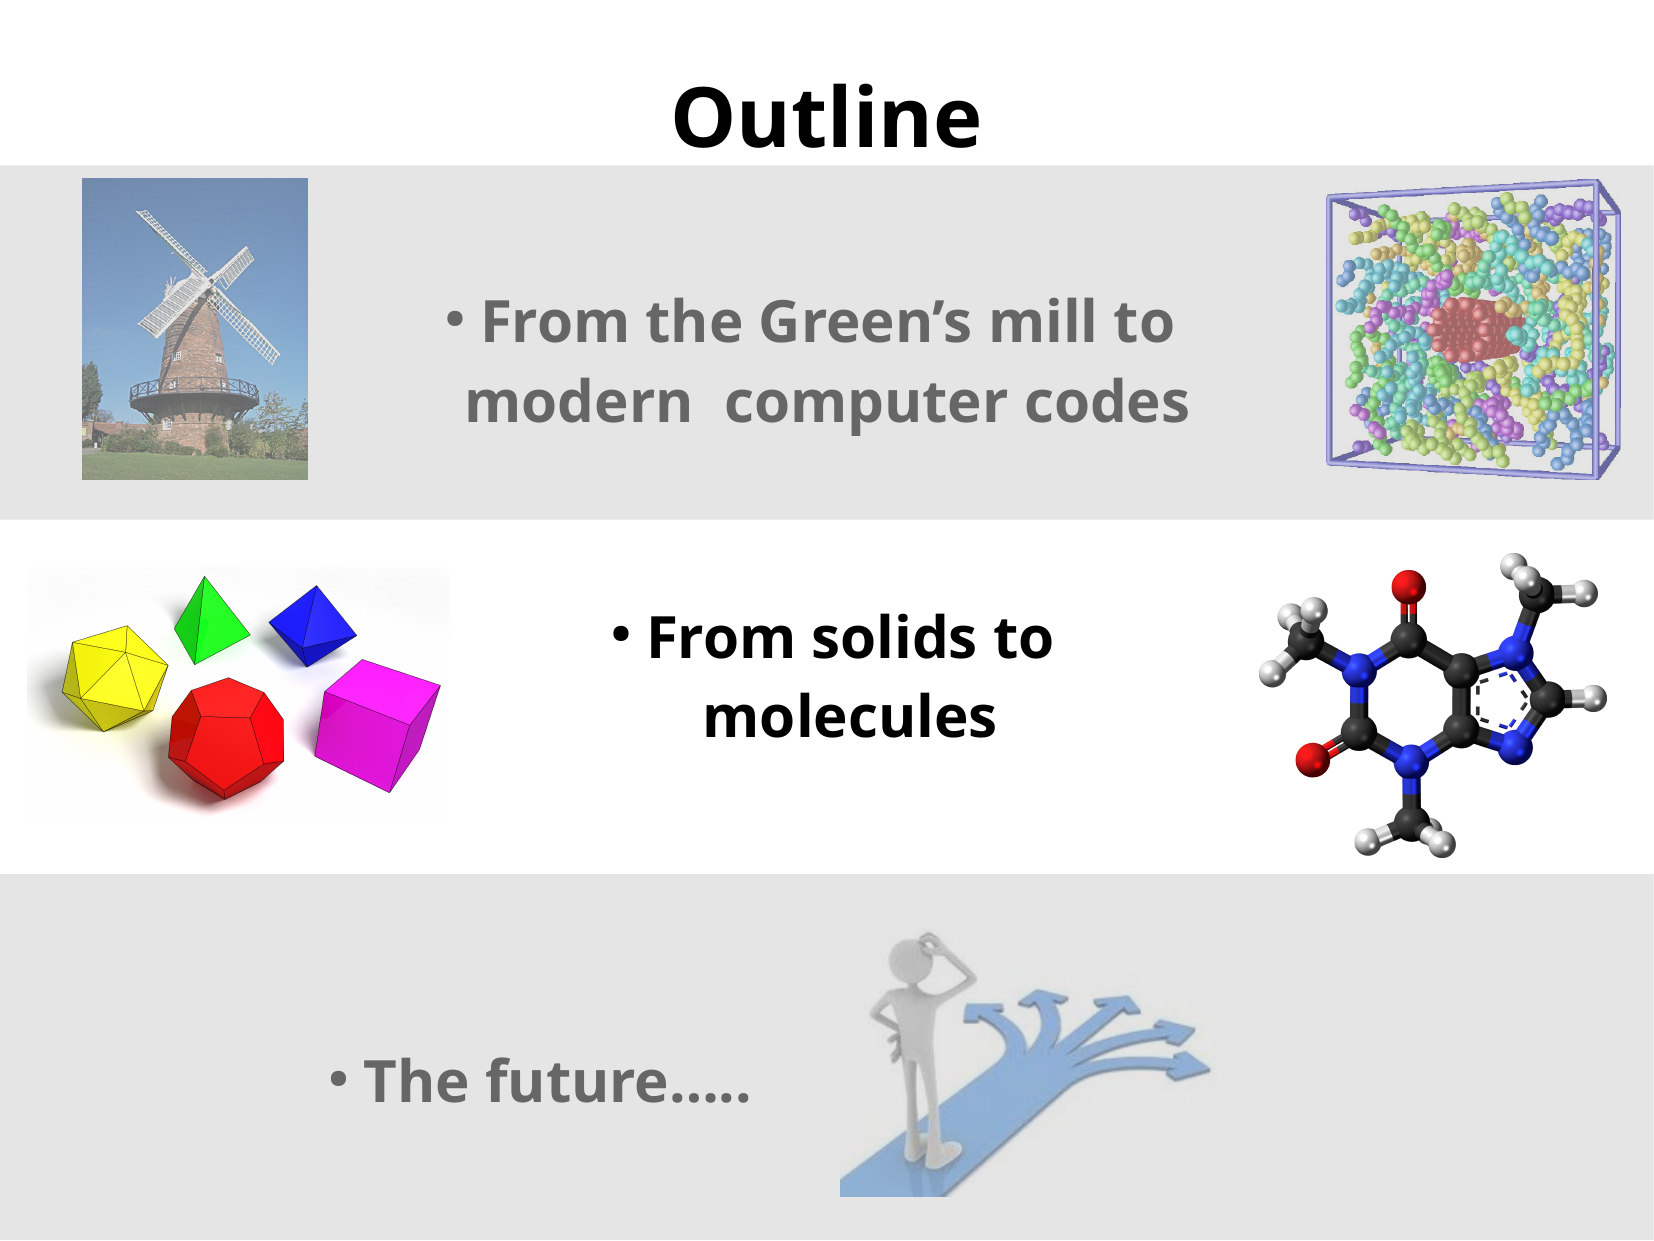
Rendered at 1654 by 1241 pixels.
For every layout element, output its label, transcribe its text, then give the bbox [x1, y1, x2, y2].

picture [1245, 539, 1621, 872]
text_box From solids to molecules [465, 600, 1201, 751]
text_box [0, 874, 1654, 1241]
text_box [0, 165, 1654, 520]
picture [27, 567, 449, 820]
title Outline [82, 49, 1571, 165]
